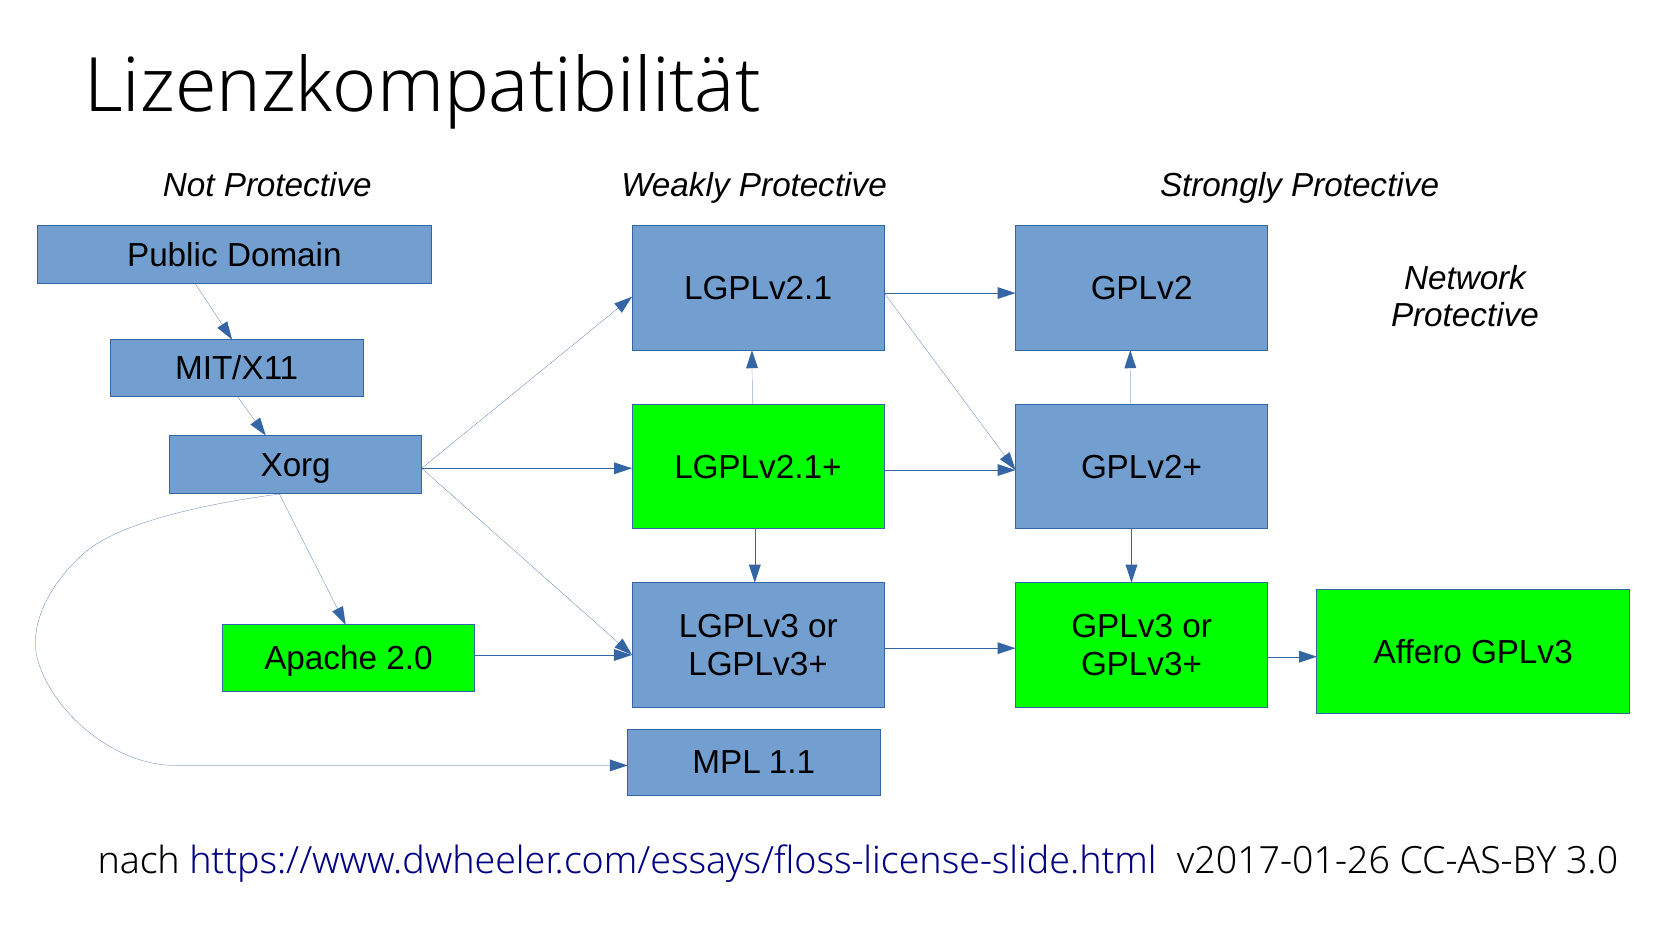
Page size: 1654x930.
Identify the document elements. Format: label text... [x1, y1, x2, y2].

text_box nach https://www.dwheeler.com/essays/floss-license-slide.html v2017-01-26 CC-AS-BY 3.0 [82, 825, 1653, 930]
text_box MPL 1.1 [627, 729, 881, 796]
text_box Strongly Protective [1065, 153, 1535, 217]
text_box Not Protective [141, 153, 394, 217]
text_box LGPLv2.1 [632, 225, 885, 351]
text_box LGPLv2.1+ [632, 404, 885, 529]
text_box GPLv3 or GPLv3+ [1015, 582, 1268, 708]
text_box Public Domain [37, 225, 432, 284]
text_box Lizenzkompatibilität [69, 23, 1535, 138]
text_box Network Protective [1335, 244, 1595, 349]
text_box GPLv2 [1015, 225, 1268, 351]
text_box Affero GPLv3 [1316, 589, 1630, 714]
text_box Weakly Protective [540, 153, 969, 217]
text_box Apache 2.0 [222, 624, 475, 692]
text_box Xorg [169, 435, 422, 494]
text_box LGPLv3 or LGPLv3+ [632, 582, 885, 708]
text_box MIT/X11 [110, 339, 364, 397]
text_box GPLv2+ [1015, 404, 1268, 529]
